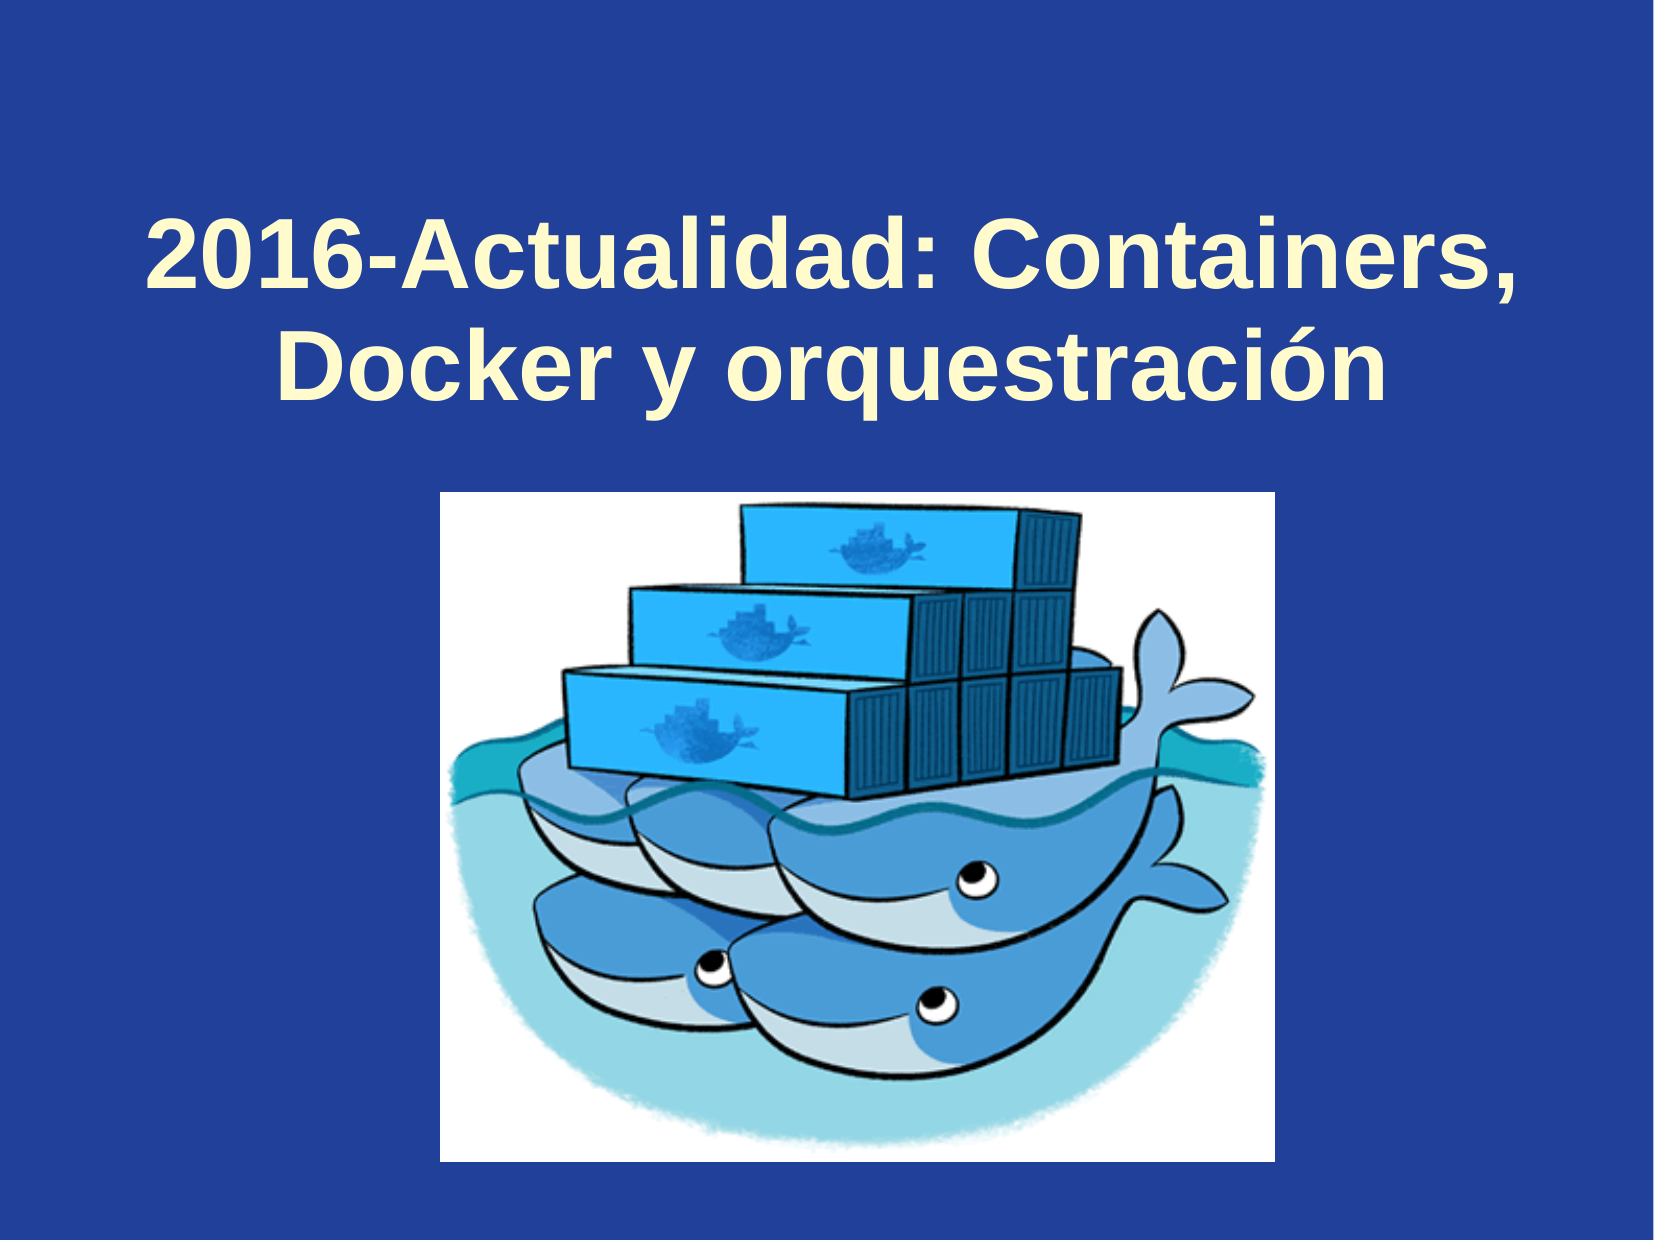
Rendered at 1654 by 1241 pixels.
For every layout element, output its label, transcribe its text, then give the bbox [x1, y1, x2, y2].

title 2016-Actualidad: Containers, Docker y orquestración [59, 142, 1607, 478]
picture [440, 492, 1275, 1162]
